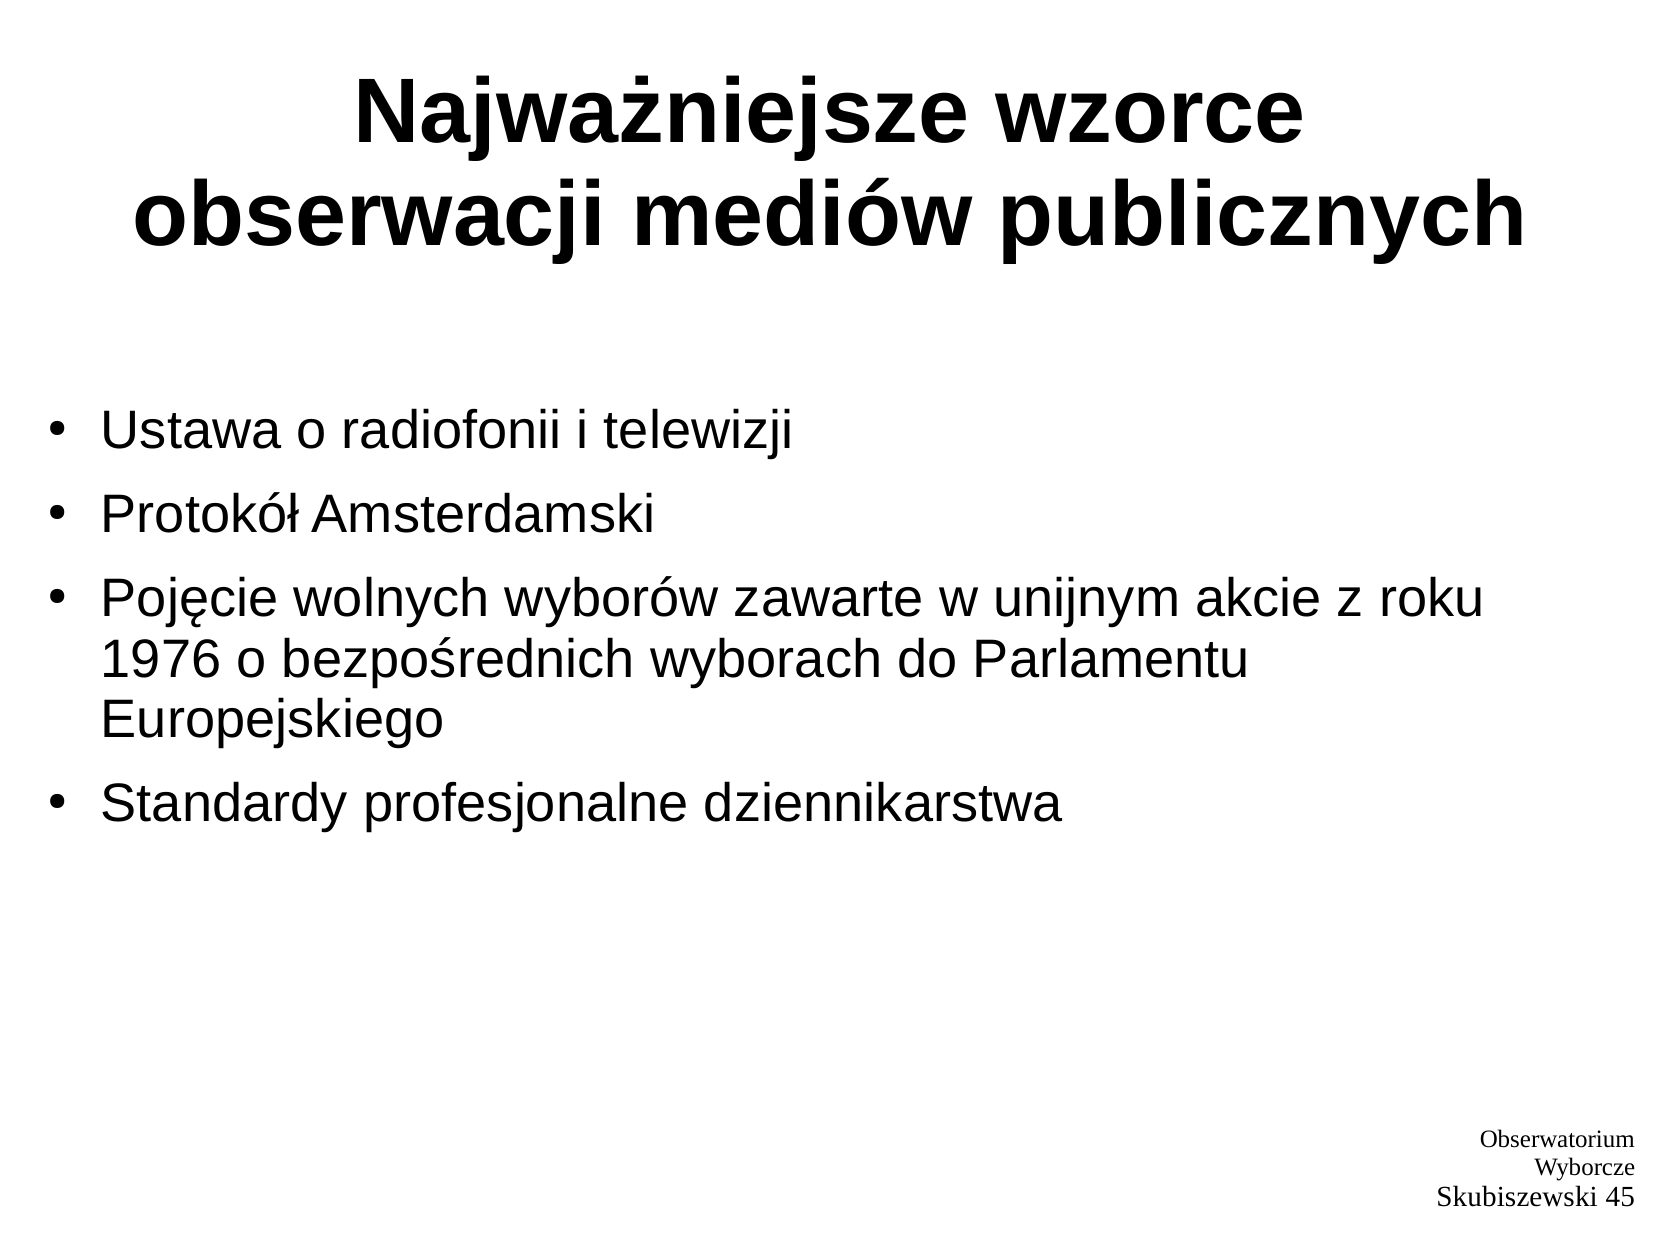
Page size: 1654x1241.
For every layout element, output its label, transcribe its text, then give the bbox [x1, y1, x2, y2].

title Najważniejsze wzorce obserwacji mediów publicznych [86, 60, 1575, 266]
list Ustawa o radiofonii i telewizji Protokół Amsterdamski Pojęcie wolnych wyborów zawarte w unijnym akcie z roku 1976 o bezpośrednich wyborach do Parlamentu Europejskiego Standardy profesjonalne dziennikarstwa [30, 315, 1583, 1156]
